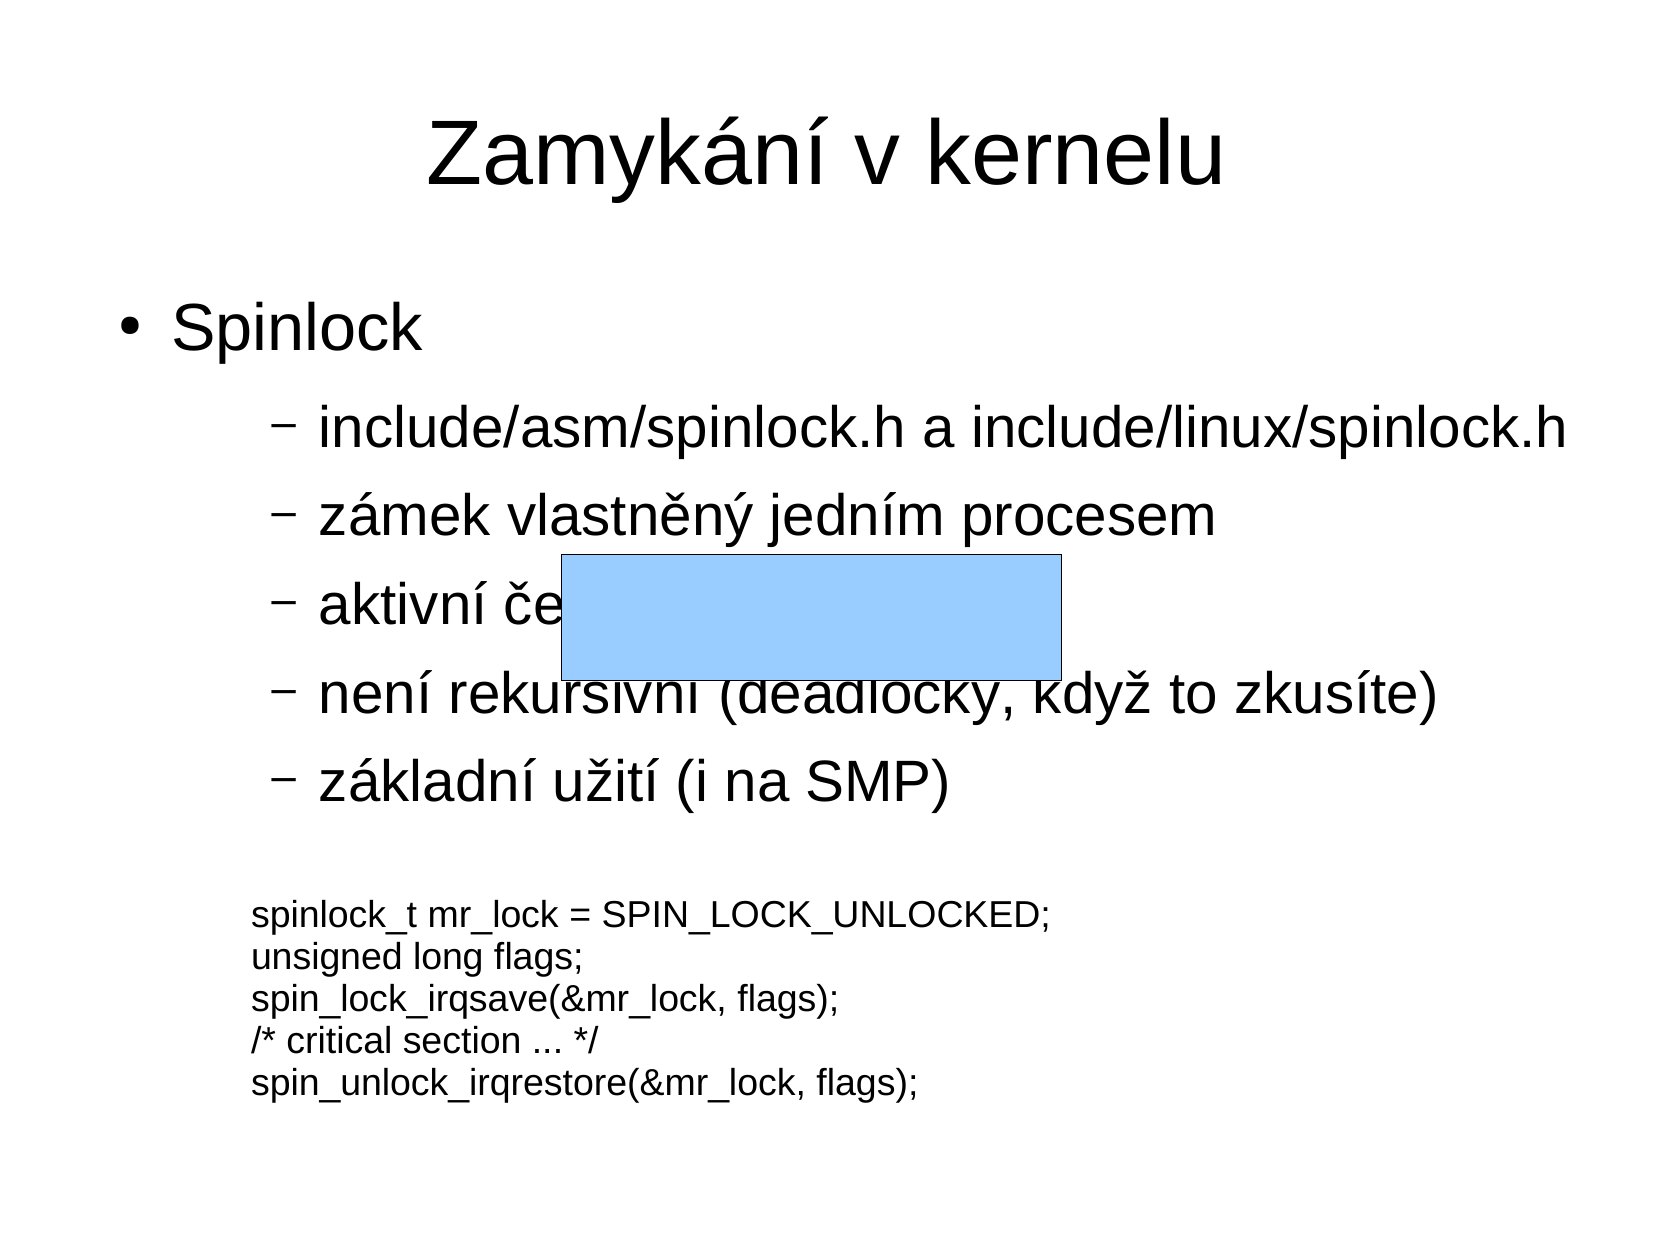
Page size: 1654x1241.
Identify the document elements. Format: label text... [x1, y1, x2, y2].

title Zamykání v kernelu [82, 49, 1571, 257]
chart [561, 554, 1062, 681]
text_box spinlock_t mr_lock = SPIN_LOCK_UNLOCKED; unsigned long flags; spin_lock_irqsave(&mr_lock, flags); /* critical section ... */ spin_unlock_irqrestore(&mr_lock, flags); [236, 885, 1329, 1111]
list Spinlock include/asm/spinlock.h a include/linux/spinlock.h zámek vlastněný jedním procesem aktivní čekání není rekursivní (deadlocky, když to zkusíte) základní užití (i na SMP) [82, 290, 1571, 1109]
